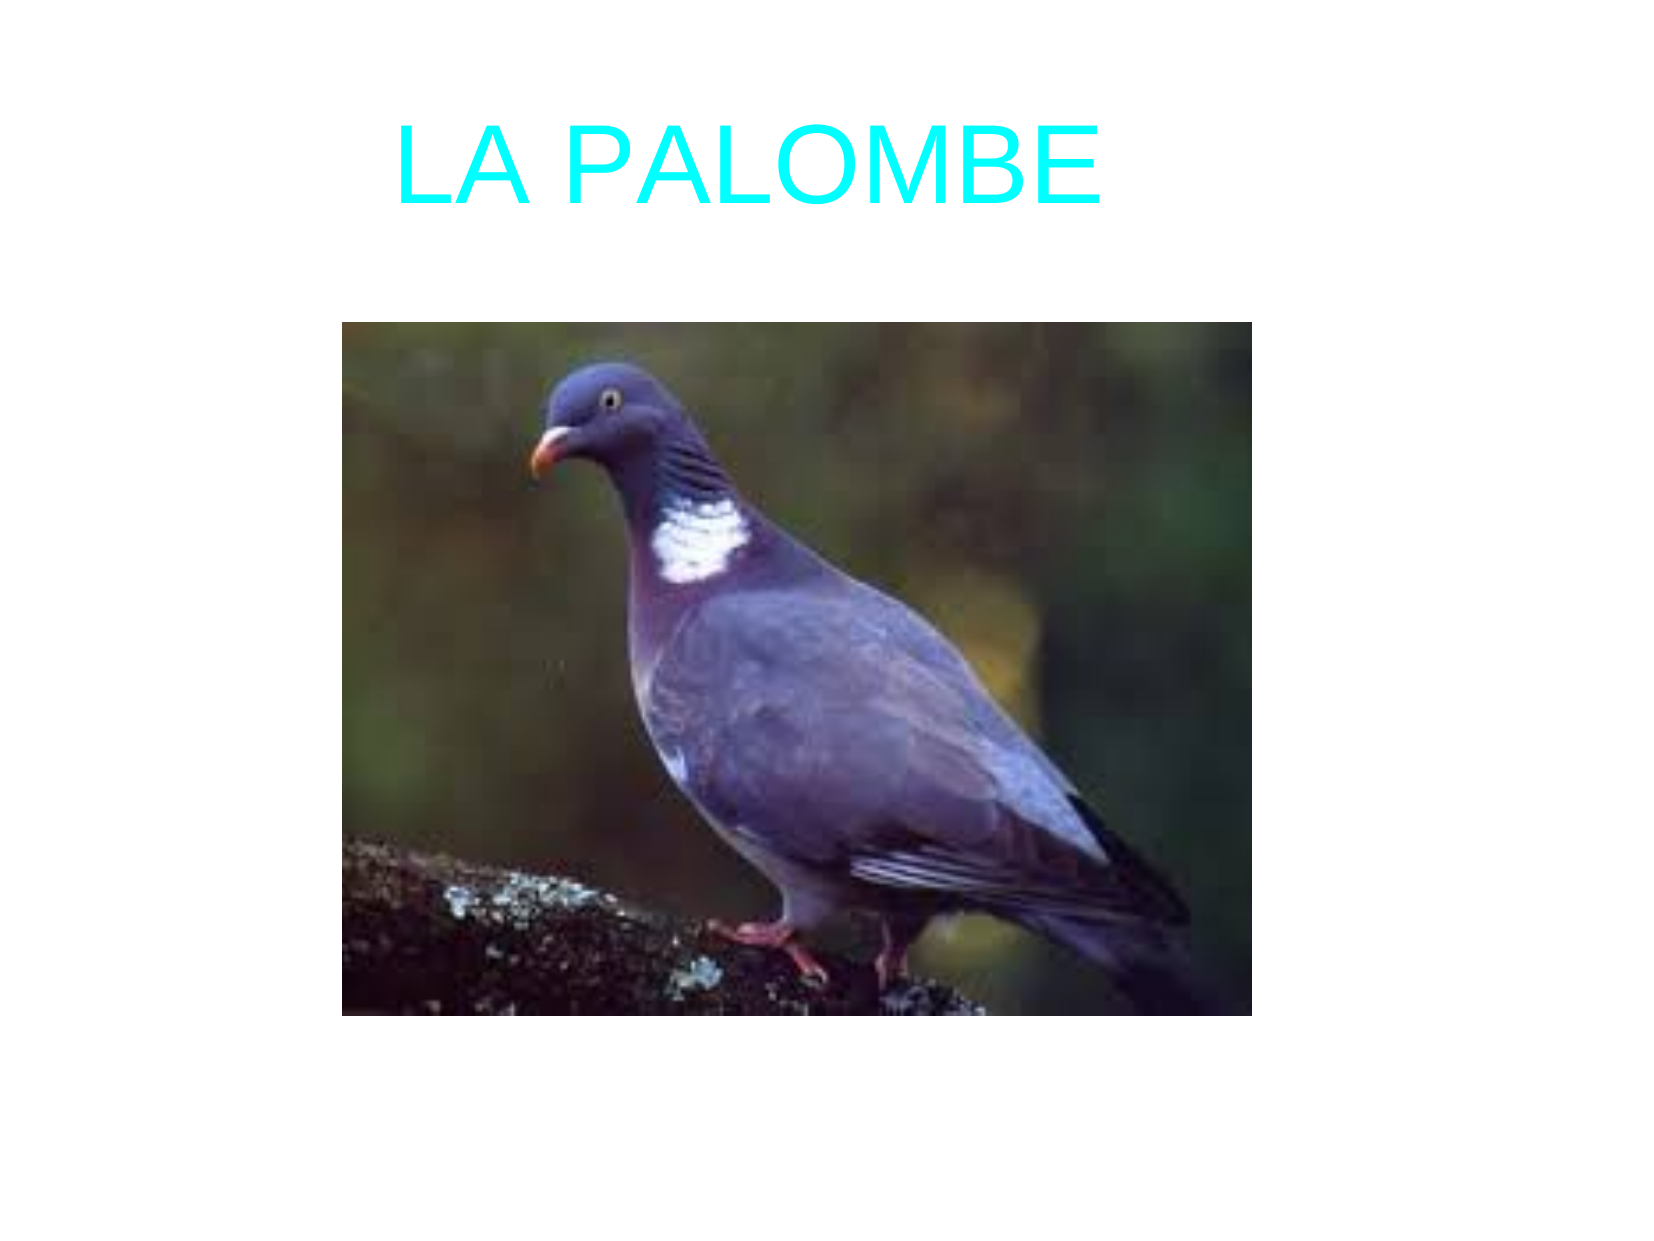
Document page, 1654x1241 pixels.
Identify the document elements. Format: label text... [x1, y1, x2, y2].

subtitle [82, 320, 1571, 1040]
picture [342, 322, 1252, 1016]
text_box LA PALOMBE [377, 94, 1619, 239]
